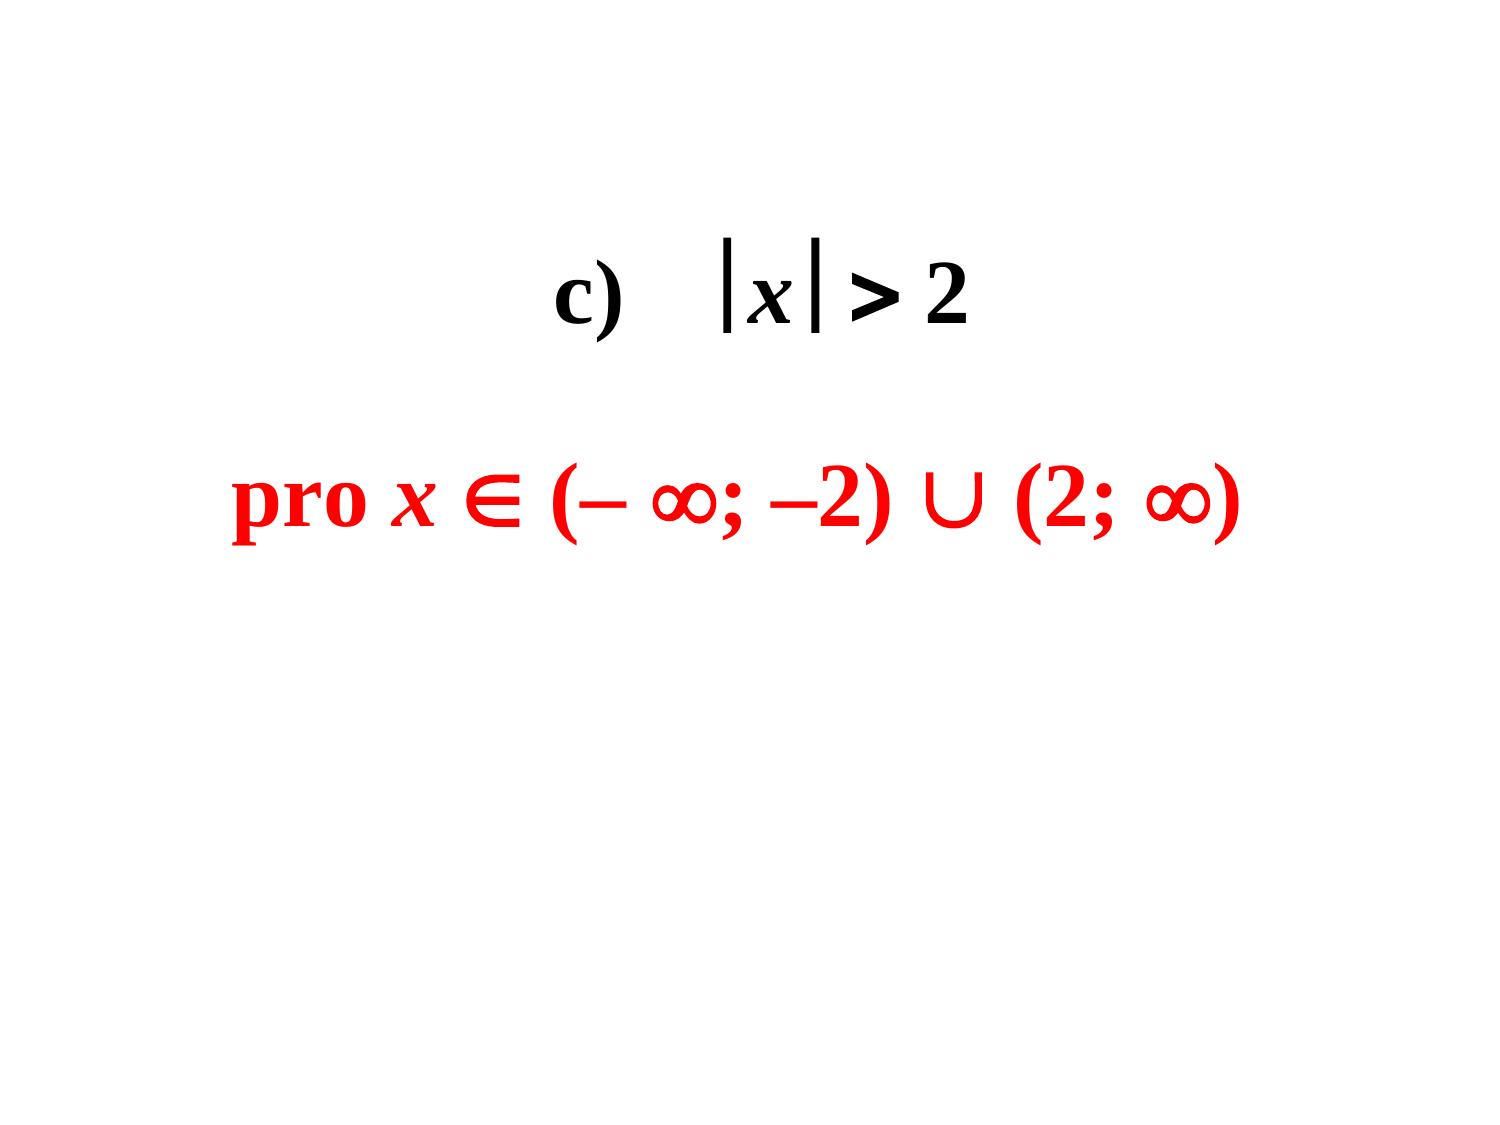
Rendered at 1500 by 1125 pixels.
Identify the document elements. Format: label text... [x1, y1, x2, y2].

subtitle pro x  (– ; –2)  (2; ) [212, 437, 1263, 726]
title c) x  2 [125, 226, 1401, 462]
